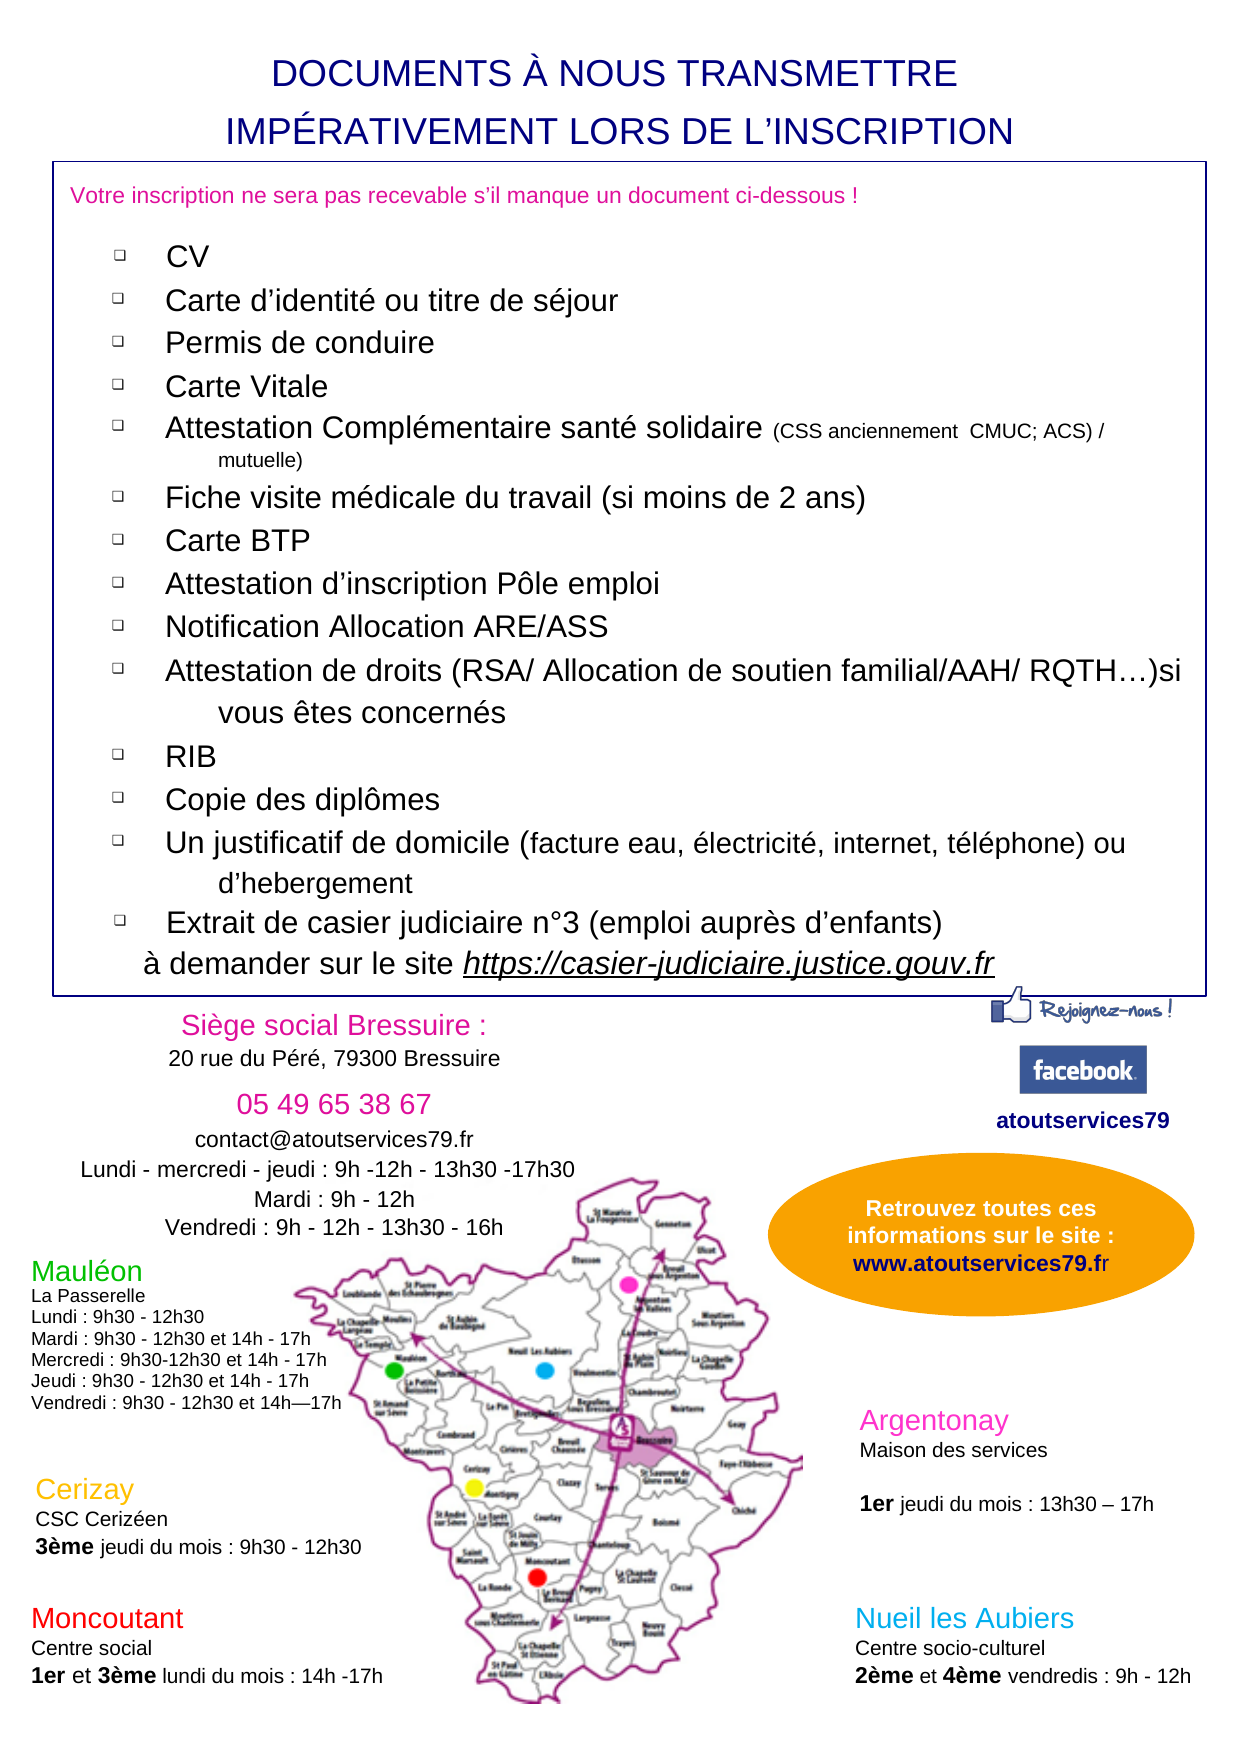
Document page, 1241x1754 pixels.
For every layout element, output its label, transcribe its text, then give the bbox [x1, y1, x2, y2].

text_box Siège social Bressuire : 20 rue du Péré, 79300 Bressuire 05 49 65 38 67 contact@atoutservices79.fr Lundi - mercredi - jeudi : 9h -12h - 13h30 -17h30 Mardi : 9h - 12h Vendredi : 9h - 12h - 13h30 - 16h [46, 974, 623, 1259]
text_box Nueil les Aubiers Centre socio-culturel 2ème et 4ème vendredis : 9h - 12h [838, 1567, 1241, 1704]
picture [383, 1172, 803, 1704]
text_box Votre inscription ne sera pas recevable s’il manque un document ci-dessous ! CV Carte d’identité ou titre de séjour Permis de conduire Carte Vitale Attestation Complémentaire santé solidaire (CSS anciennement CMUC; ACS) / mutuelle) Fiche visite médicale du travail (si moins de 2 ans) Carte BTP Attestation d’inscription Pôle emploi Notification Allocation ARE/ASS Attestation de droits (RSA/ Allocation de soutien familial/AAH/ RQTH…)si vous êtes concernés RIB Copie des diplômes Un justificatif de domicile (facture eau, électricité, internet, téléphone) ou d’hebergement Extrait de casier judiciaire n°3 (emploi auprès d’enfants) à demander sur le site https://casier-judiciaire.justice.gouv.fr [53, 161, 1207, 975]
text_box Argentonay Maison des services 1er jeudi du mois : 13h30 – 17h [838, 1369, 1241, 1532]
text_box DOCUMENTS À NOUS TRANSMETTRE IMPÉRATIVEMENT LORS DE L’INSCRIPTION [0, 27, 1241, 162]
picture [986, 980, 1183, 1090]
text_box atoutservices79 [981, 1090, 1187, 1149]
text_box Mauléon La Passerelle Lundi : 9h30 - 12h30 Mardi : 9h30 - 12h30 et 14h - 17h Mercredi : 9h30-12h30 et 14h - 17h Jeudi : 9h30 - 12h30 et 14h - 17h Vendredi : 9h30 - 12h30 et 14h—17h [14, 1219, 383, 1438]
text_box Retrouvez toutes ces informations sur le site : www.atoutservices79.fr [768, 1153, 1194, 1316]
text_box Cerizay CSC Cerizéen 3ème jeudi du mois : 9h30 - 12h30 [14, 1438, 393, 1567]
text_box Moncoutant Centre social 1er et 3ème lundi du mois : 14h -17h [14, 1567, 507, 1704]
